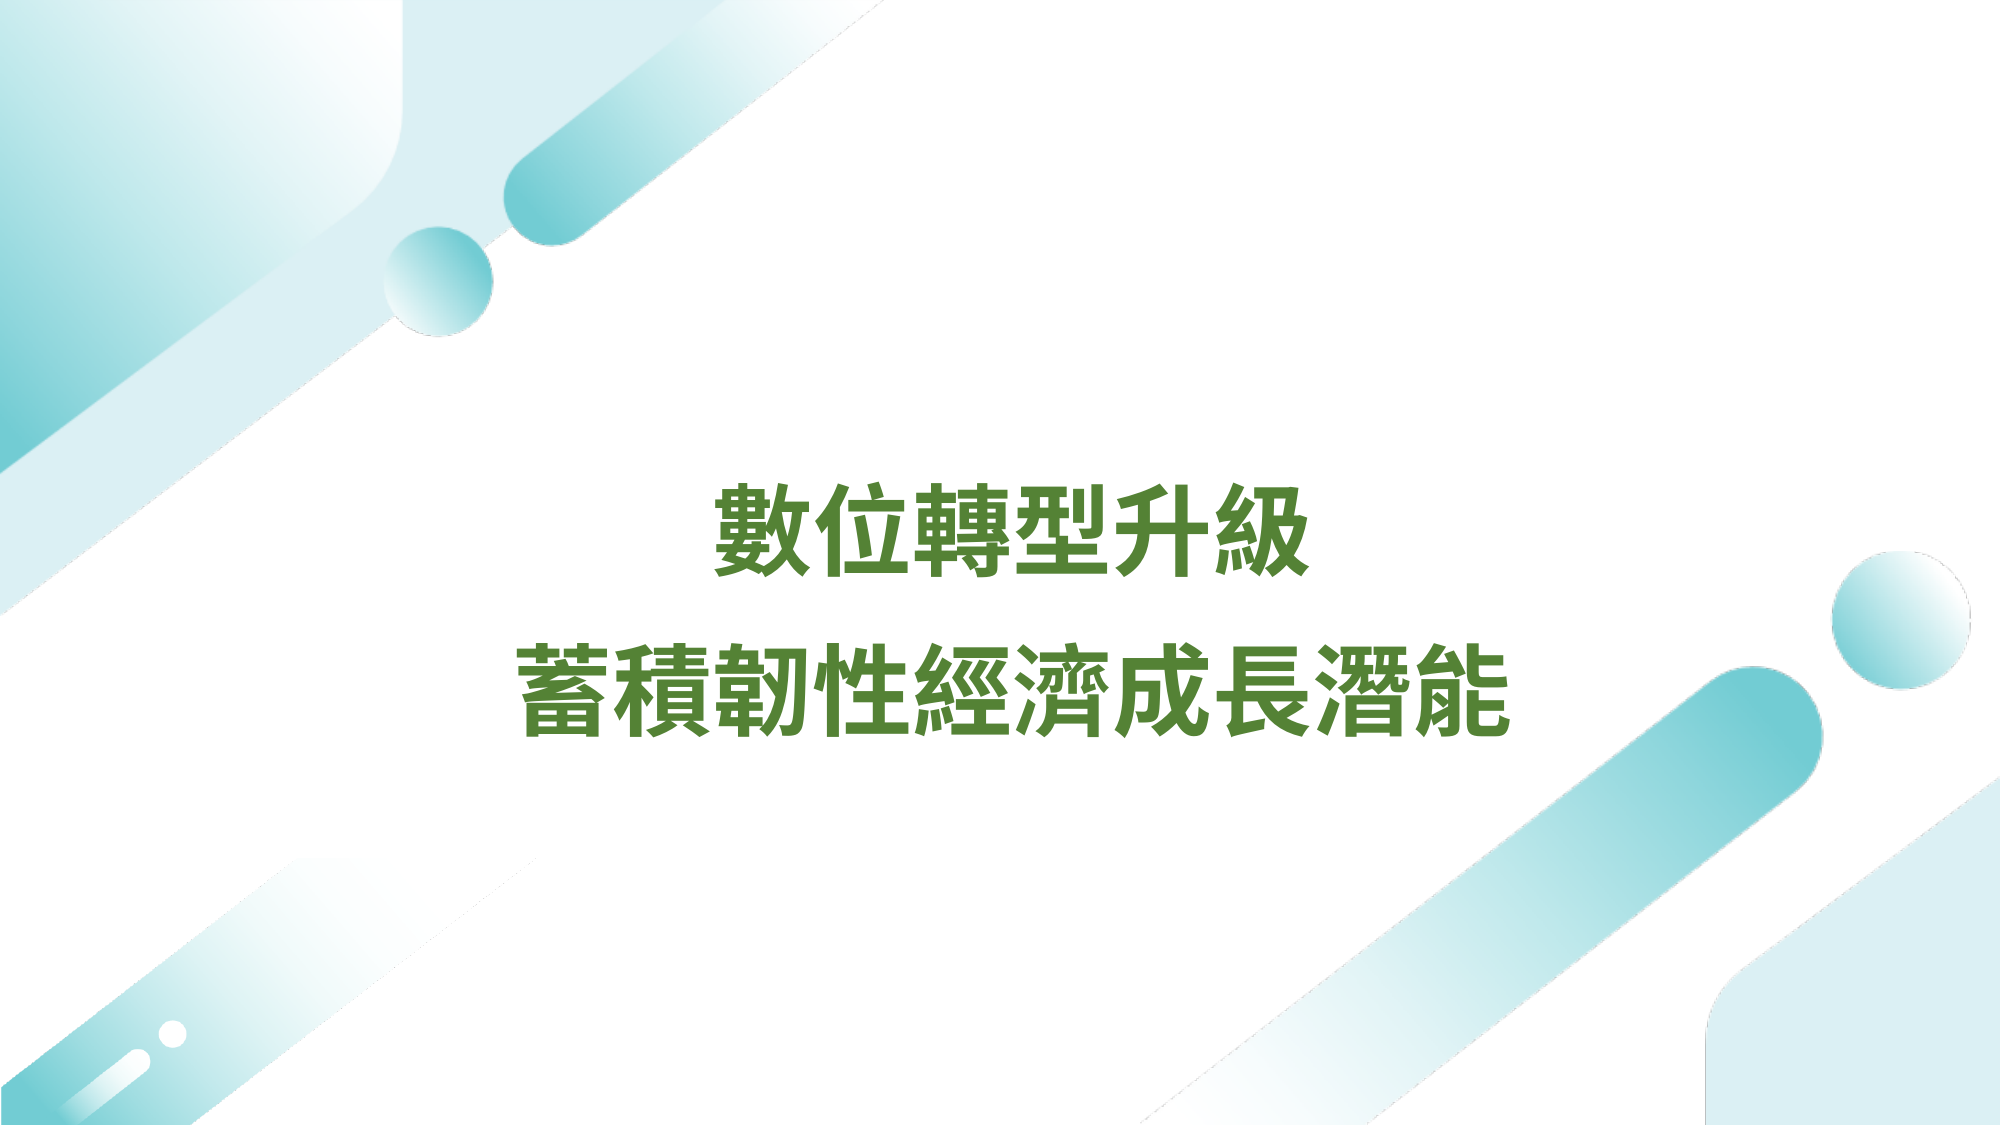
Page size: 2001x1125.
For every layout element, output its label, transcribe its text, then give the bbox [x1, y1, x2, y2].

picture [1140, 551, 2000, 1125]
text_box 數位轉型升級 蓄積韌性經濟成長潛能 [452, 417, 1573, 759]
picture [0, 858, 536, 1125]
picture [0, 0, 884, 616]
